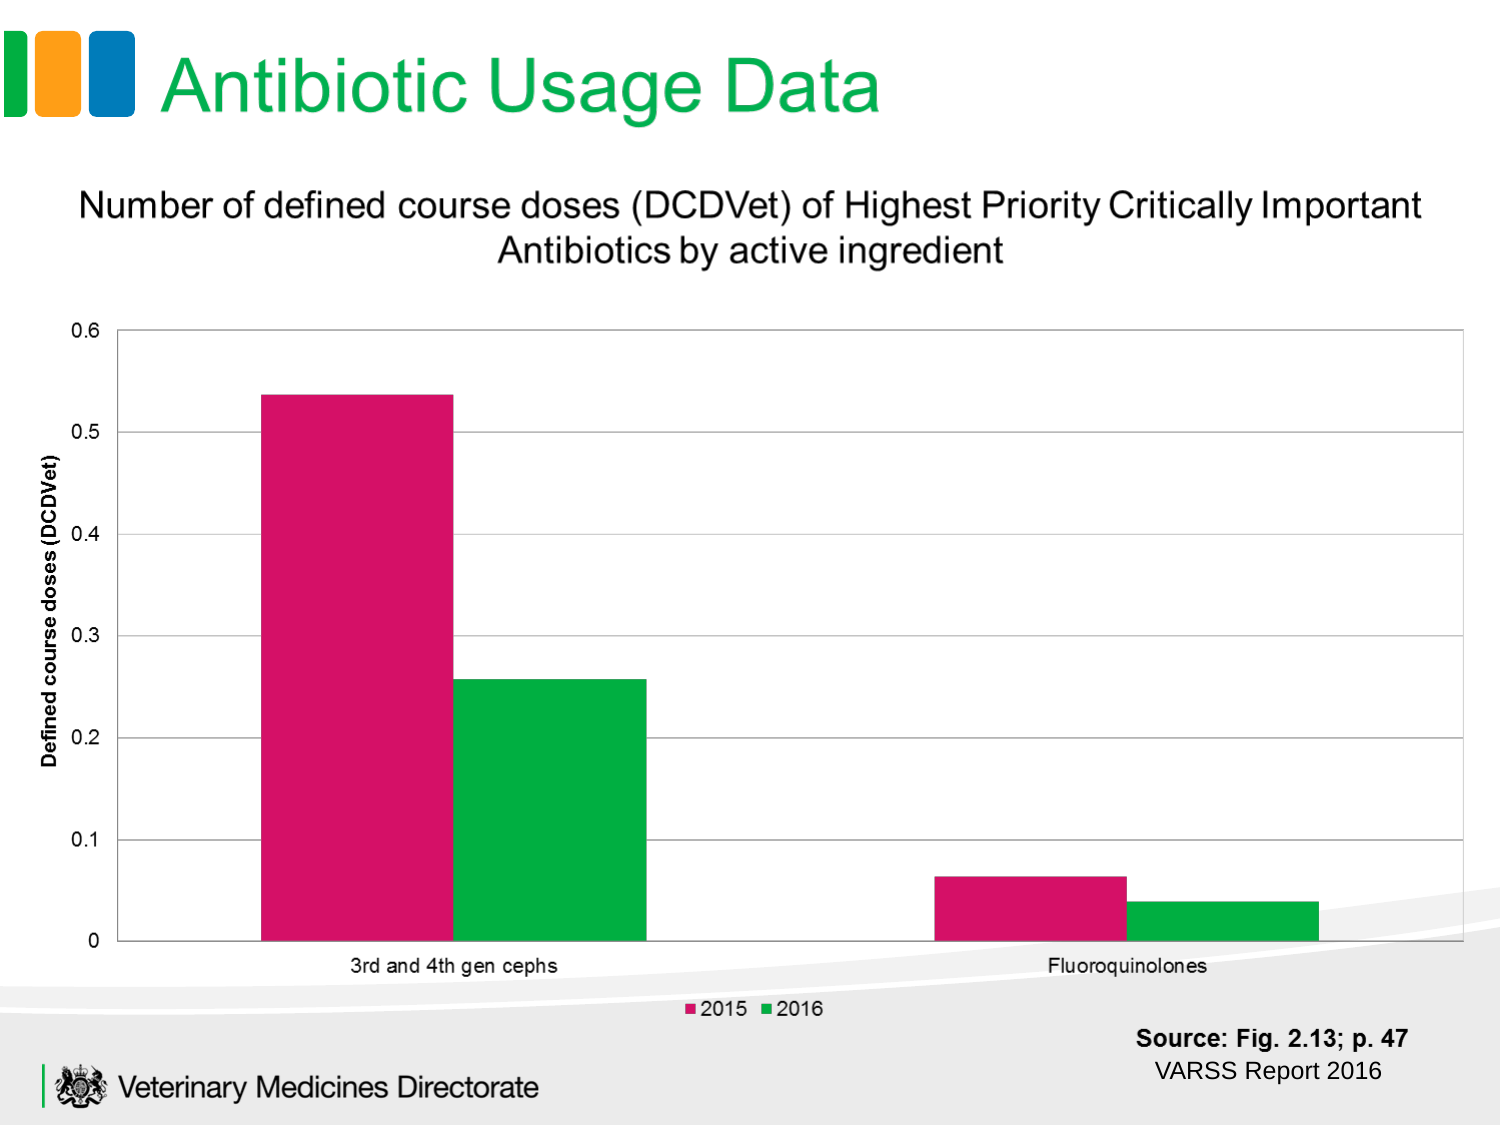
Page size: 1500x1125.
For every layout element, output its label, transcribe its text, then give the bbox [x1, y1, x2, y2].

picture [0, 16, 1500, 1109]
text_box VARSS Report 2016 [1139, 1046, 1400, 1093]
